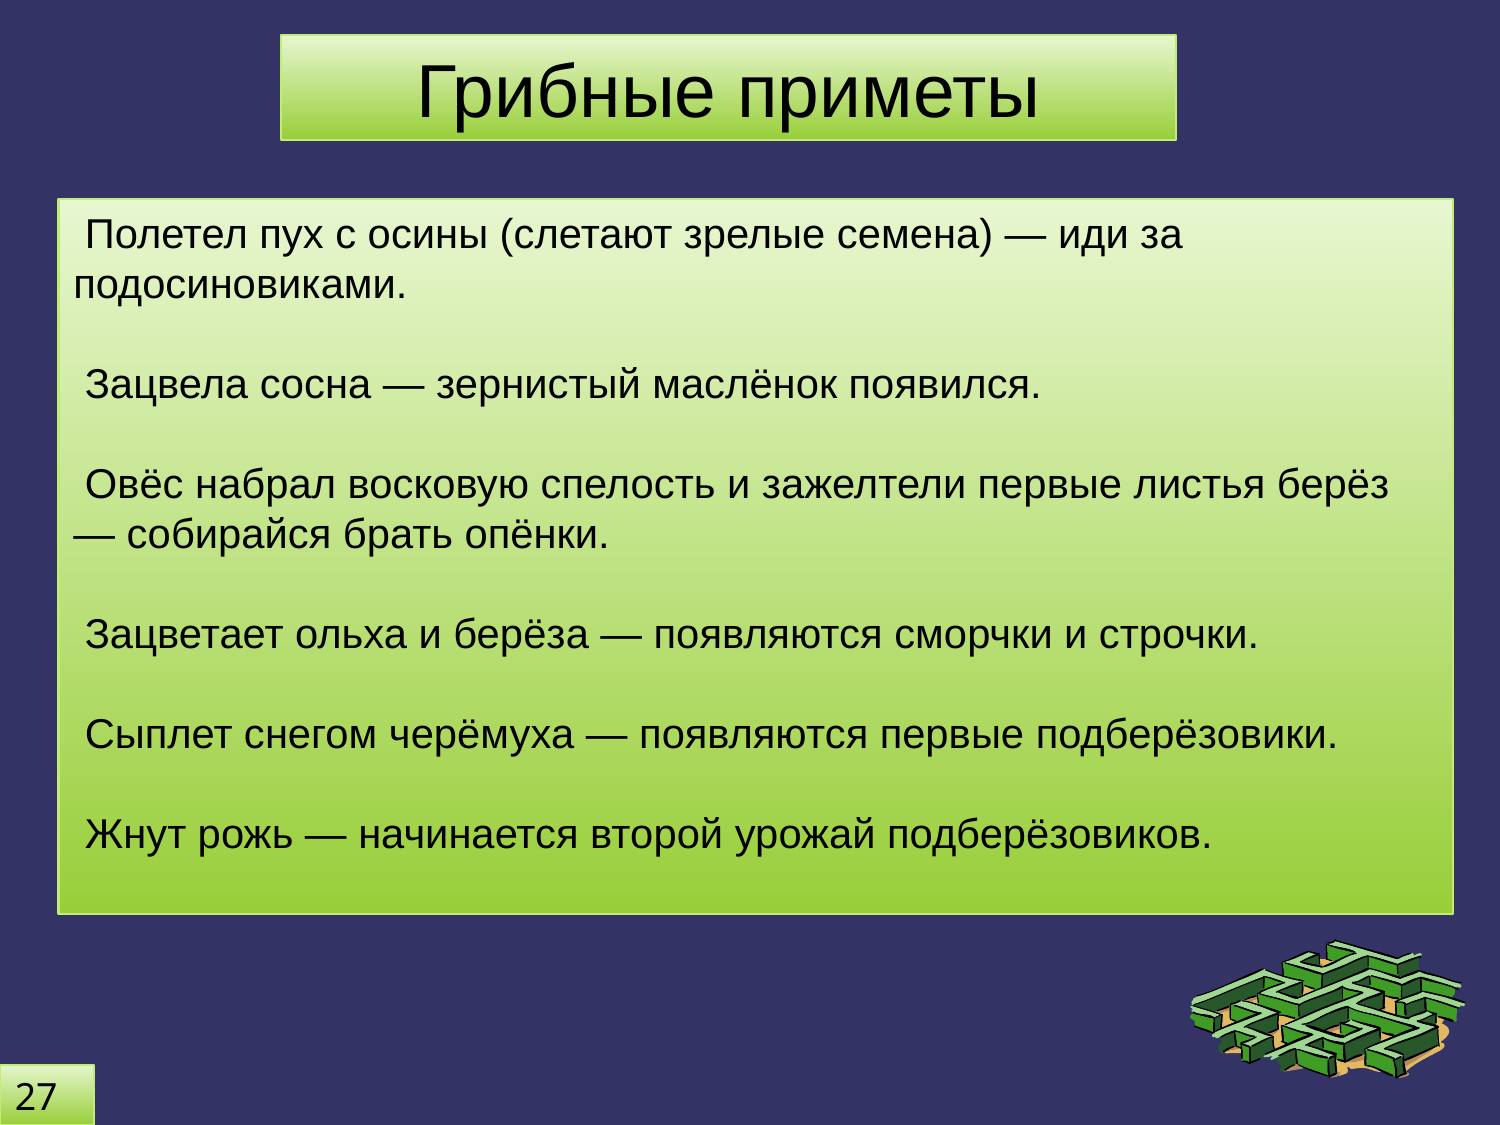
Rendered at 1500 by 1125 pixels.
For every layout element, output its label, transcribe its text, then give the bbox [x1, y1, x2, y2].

slide_number <номер> [0, 1065, 94, 1125]
text_box Грибные приметы [281, 35, 1177, 140]
text_box Полетел пух с осины (слетают зрелые семена) — иди за подосиновиками. Зацвела сосна — зернистый маслёнок появился. Овёс набрал восковую спелость и зажелтели первые листья берёз — собирайся брать опёнки. Зацветает ольха и берёза — появляются сморчки и строчки. Сыплет снегом черёмуха — появляются первые подберёзовики. Жнут рожь — начинается второй урожай подберёзовиков. [58, 199, 1453, 915]
